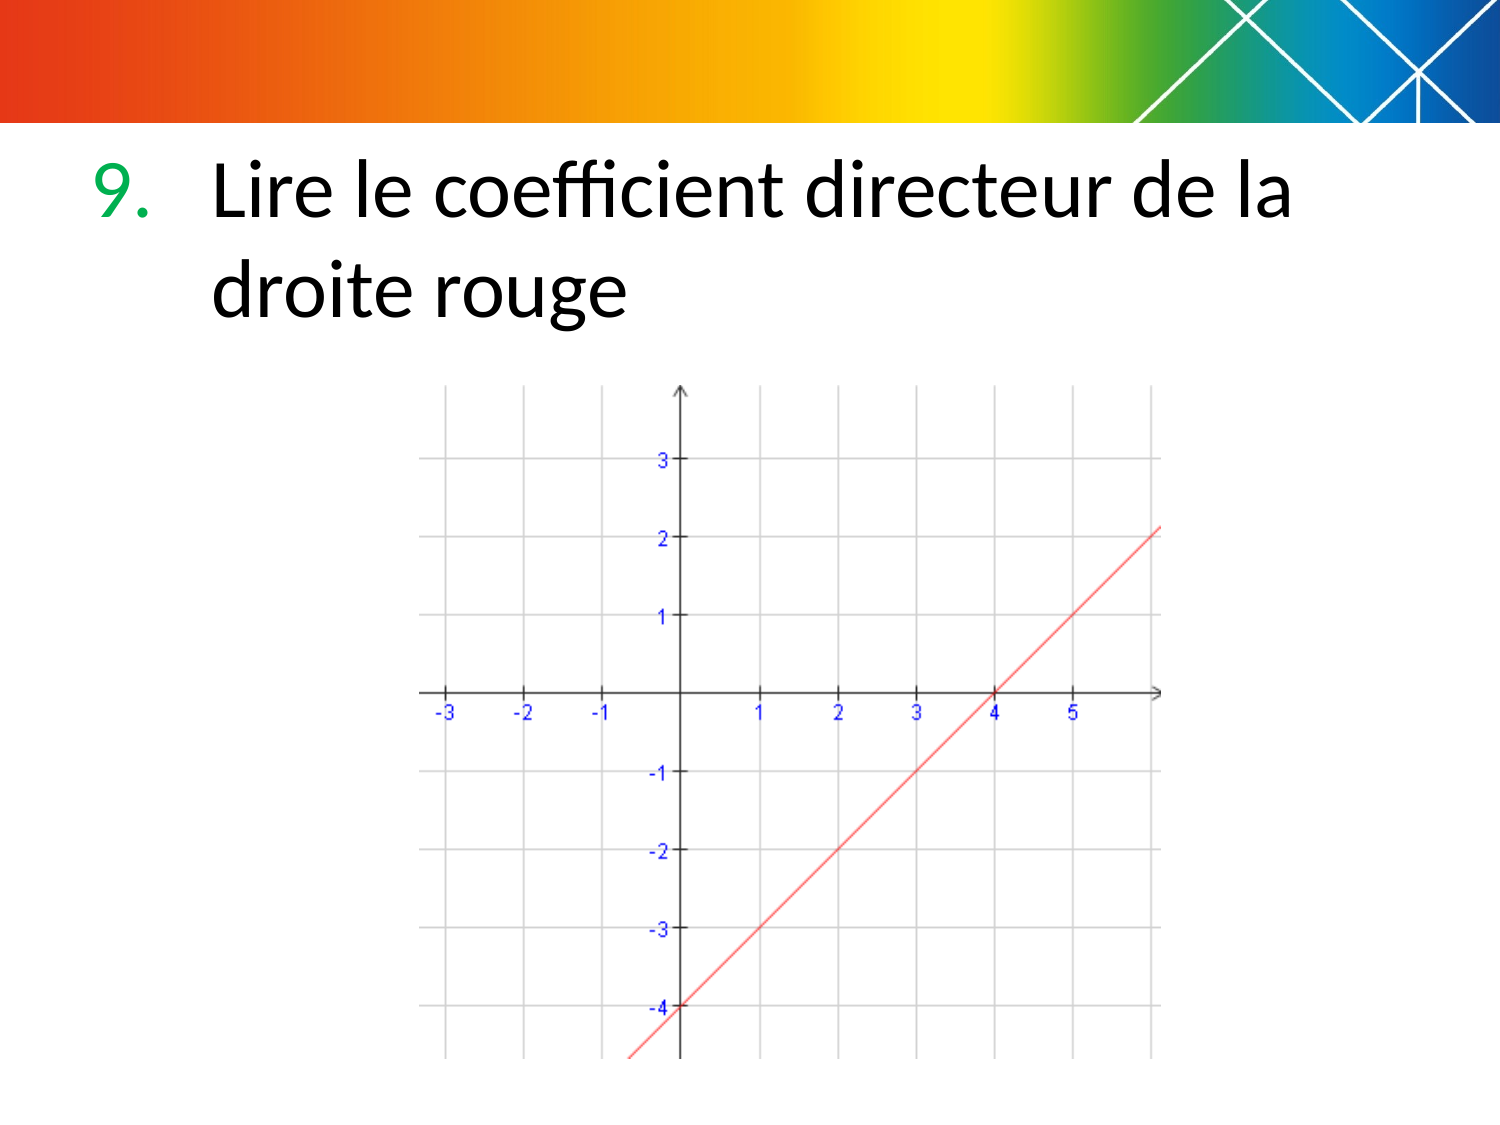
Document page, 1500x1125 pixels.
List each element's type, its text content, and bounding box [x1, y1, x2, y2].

picture [0, 0, 1359, 123]
picture [1340, 0, 1500, 123]
picture [419, 385, 1161, 1059]
title Lire le coefficient directeur de la droite rouge [75, 126, 1426, 342]
